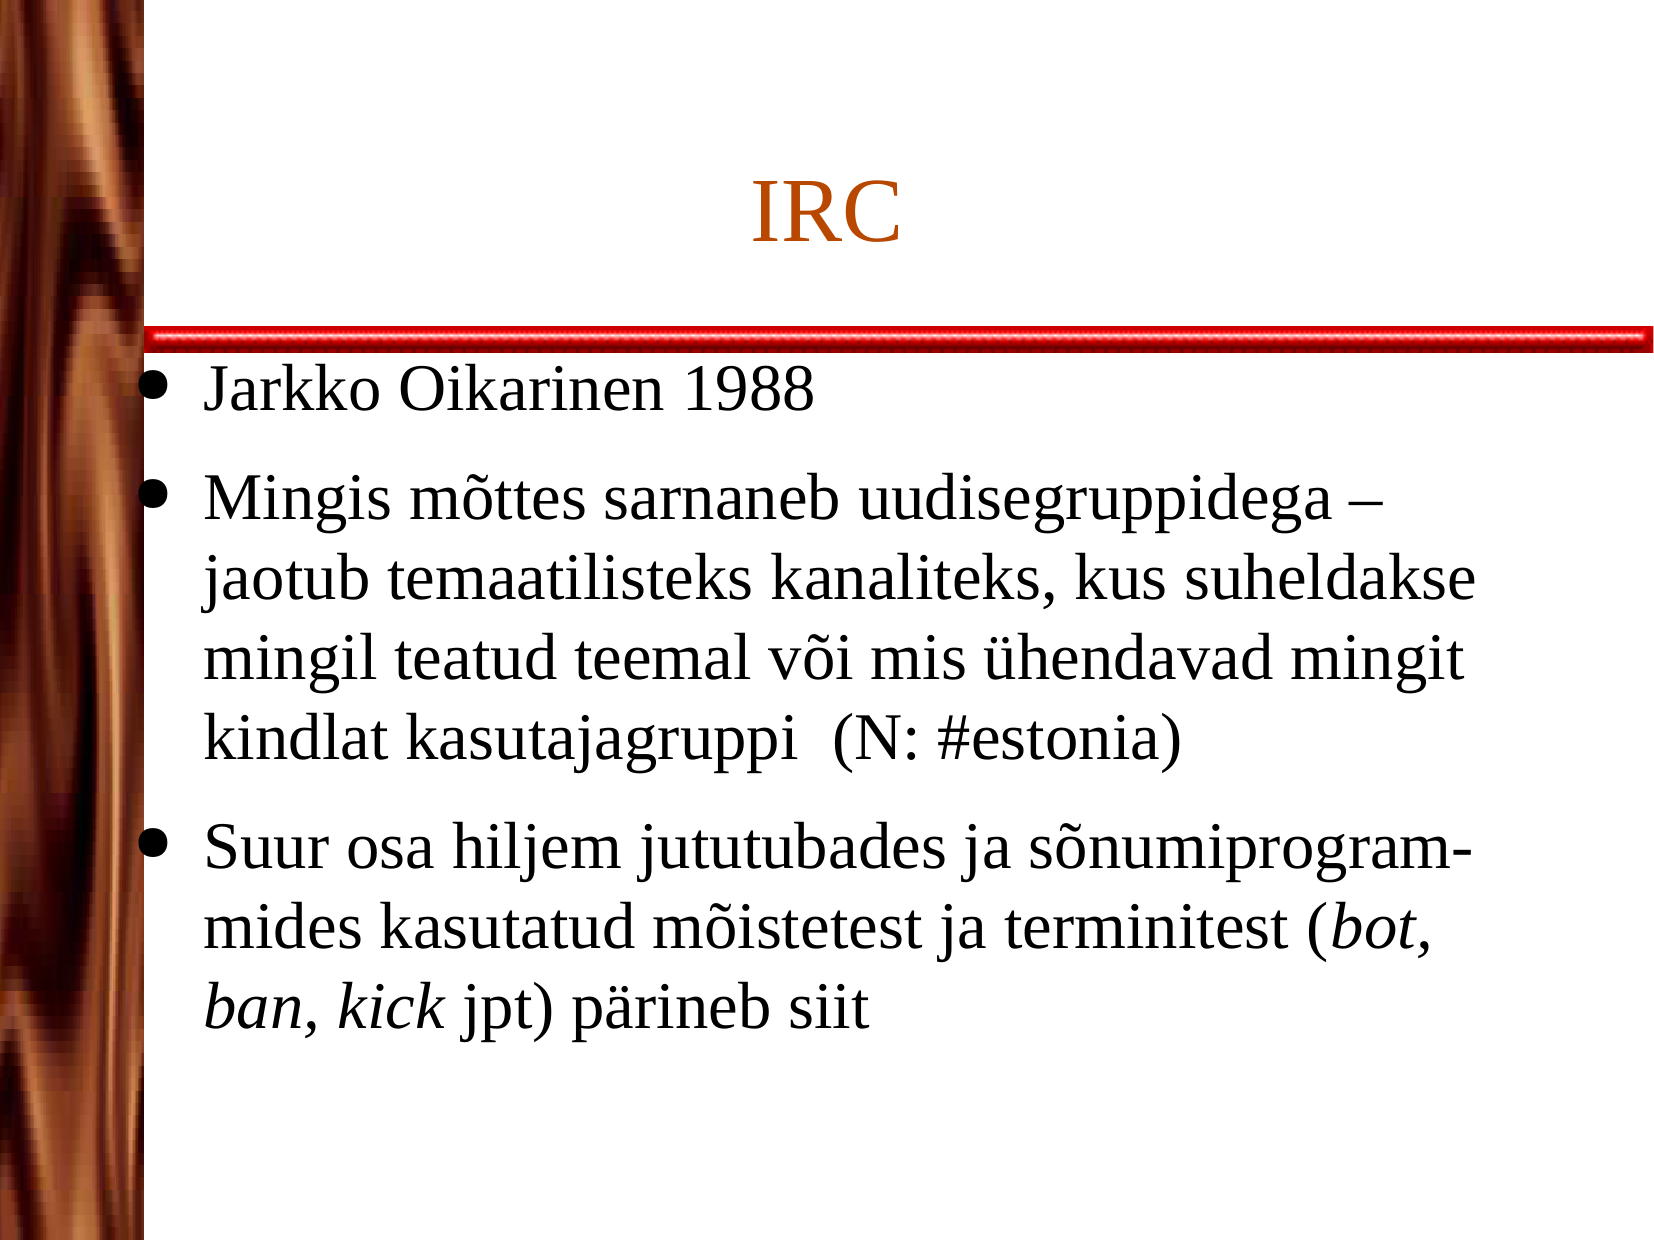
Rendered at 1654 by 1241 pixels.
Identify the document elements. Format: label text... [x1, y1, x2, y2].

picture [0, 0, 1654, 1240]
list Jarkko Oikarinen 1988 Mingis mõttes sarnaneb uudisegruppidega – jaotub temaatilisteks kanaliteks, kus suheldakse mingil teatud teemal või mis ühendavad mingit kindlat kasutajagruppi (N: #estonia) Suur osa hiljem jututubades ja sõnumiprogram-mides kasutatud mõistetest ja terminitest (bot, ban, kick jpt) pärineb siit [121, 344, 1533, 1126]
title IRC [121, 100, 1533, 312]
